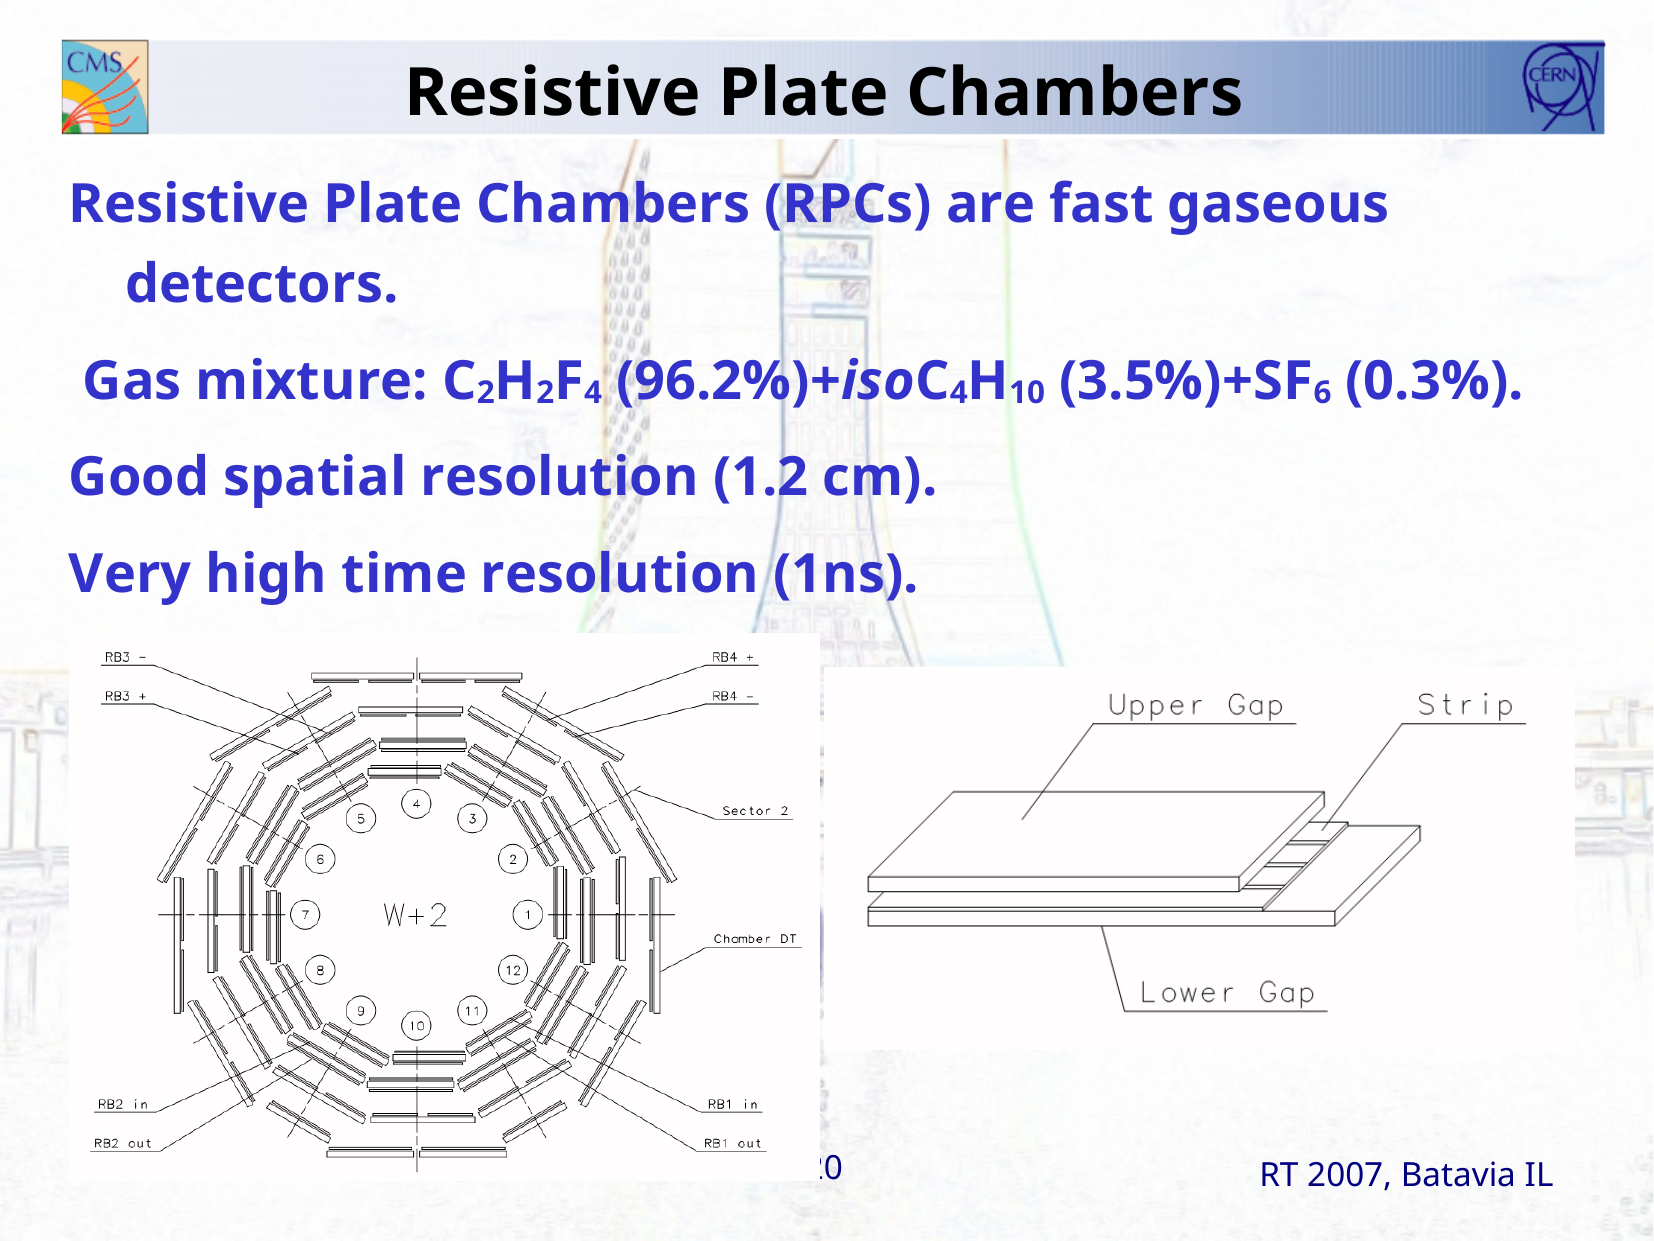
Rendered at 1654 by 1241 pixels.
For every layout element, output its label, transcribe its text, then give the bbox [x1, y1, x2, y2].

picture [0, 0, 1654, 1241]
list Resistive Plate Chambers (RPCs) are fast gaseous detectors. Gas mixture: C2H2F4 (96.2%)+isoC4H10 (3.5%)+SF6 (0.3%). Good spatial resolution (1.2 cm). Very high time resolution (1ns). [68, 158, 1585, 650]
title Resistive Plate Chambers [149, 42, 1499, 132]
